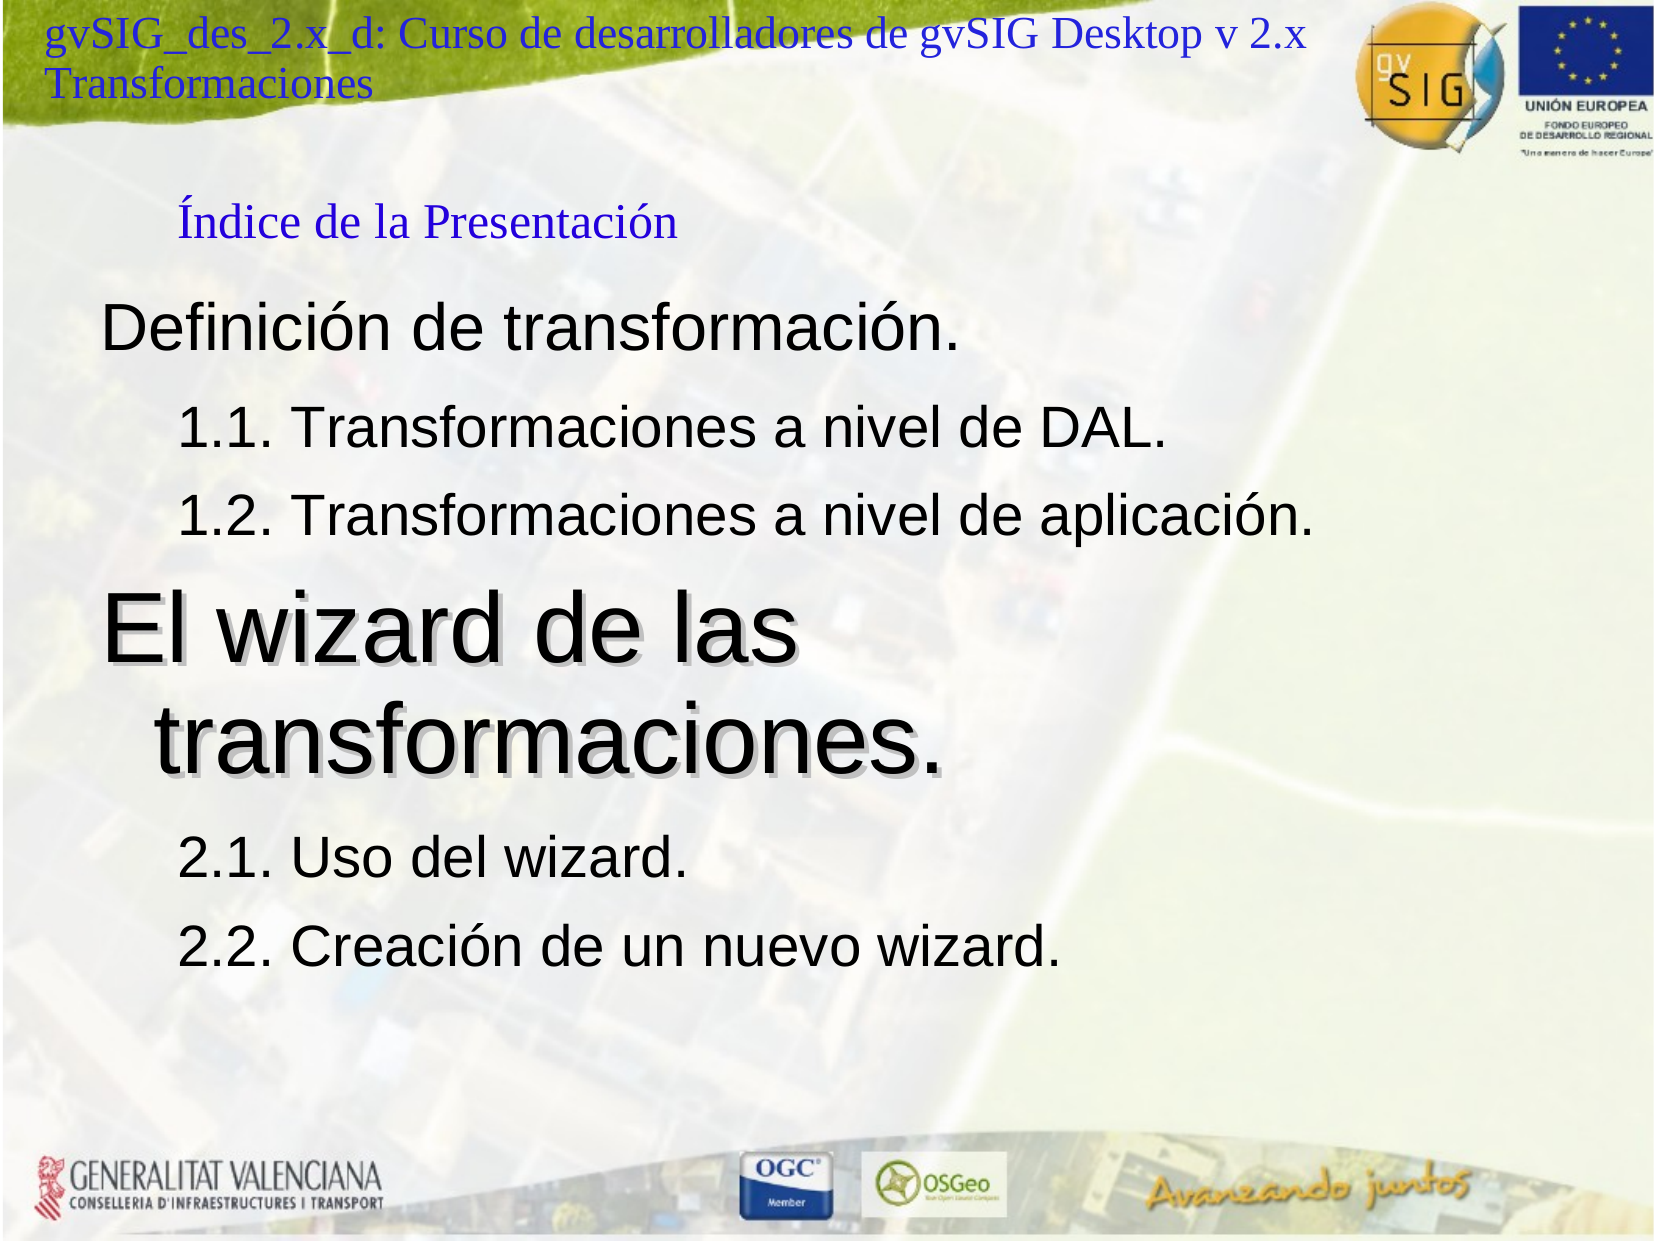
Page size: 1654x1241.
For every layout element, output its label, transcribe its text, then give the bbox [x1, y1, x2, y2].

title Índice de la Presentación [177, 95, 1329, 347]
list Definición de transformación. 1.1. Transformaciones a nivel de DAL. 1.2. Transformaciones a nivel de aplicación. El wizard de las transformaciones. 2.1. Uso del wizard. 2.2. Creación de un nuevo wizard. [82, 290, 1571, 979]
picture [2, 0, 1654, 1241]
